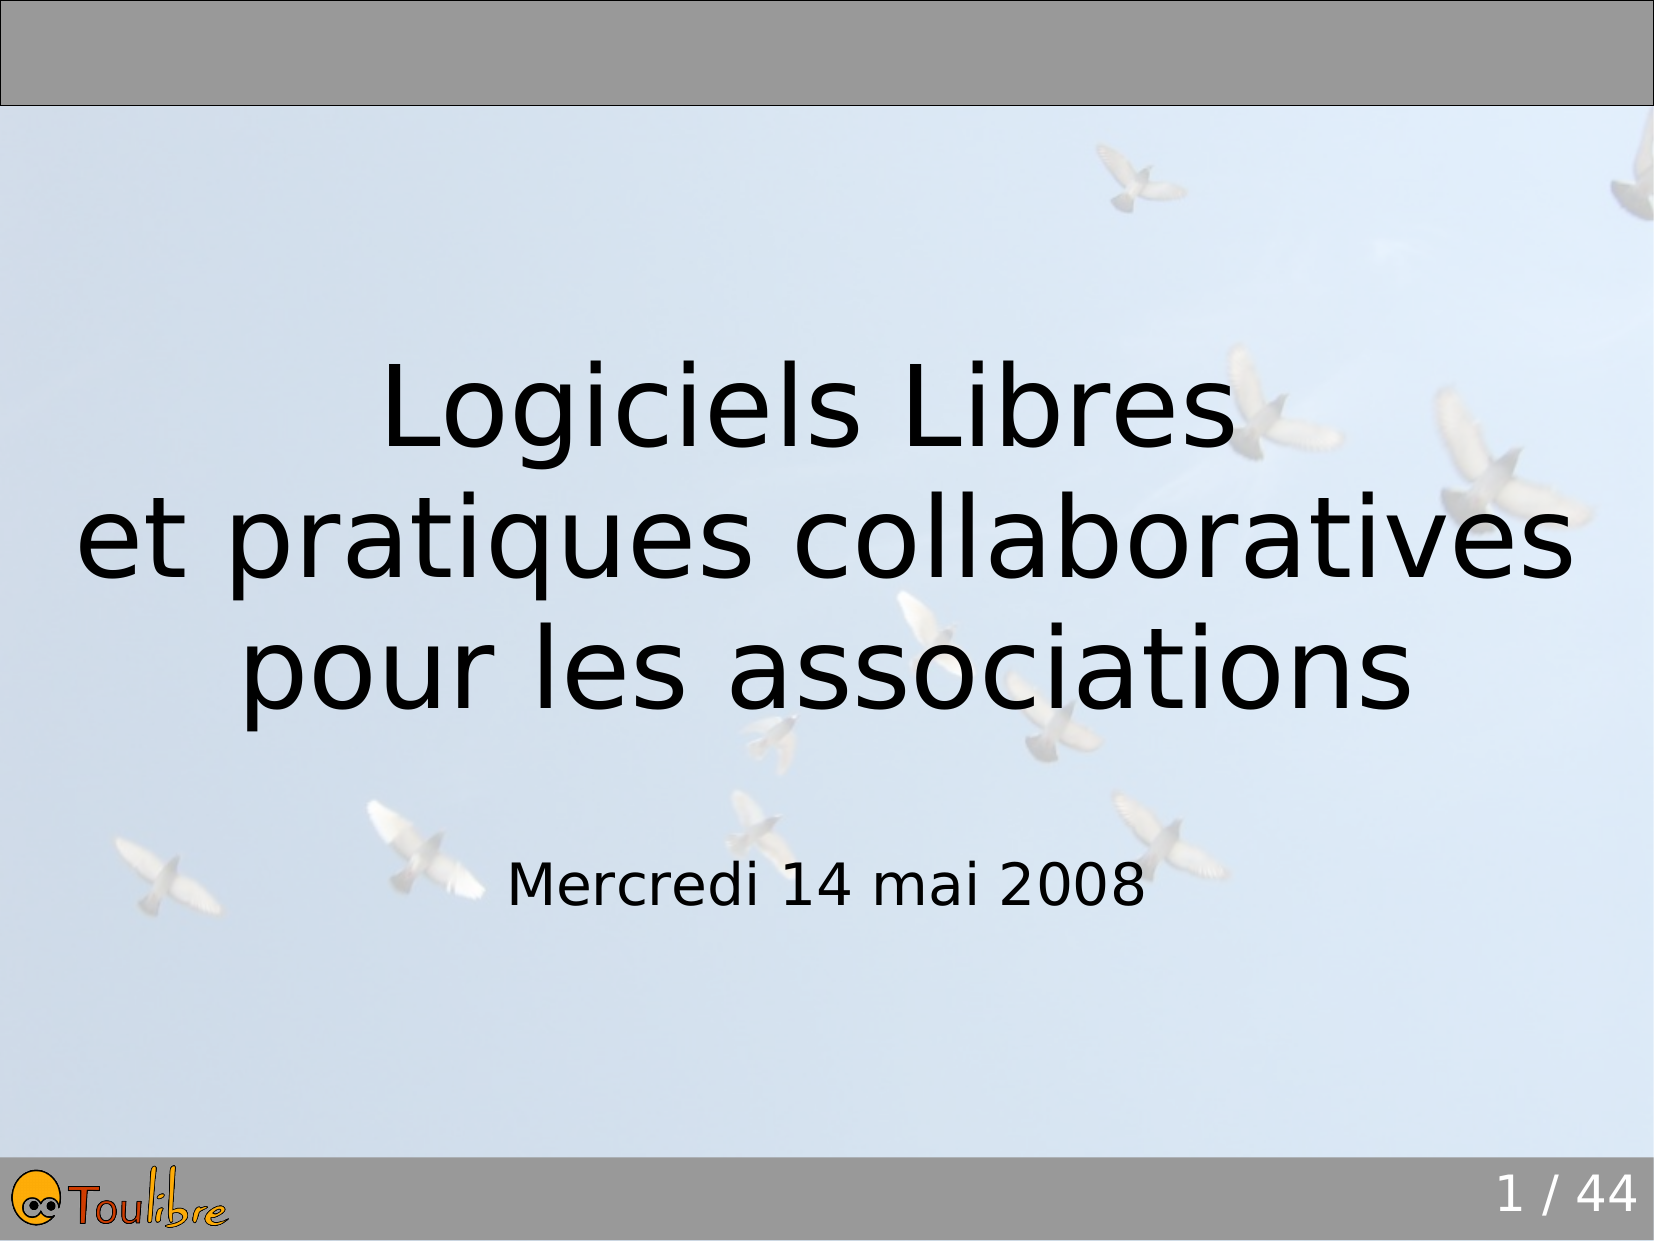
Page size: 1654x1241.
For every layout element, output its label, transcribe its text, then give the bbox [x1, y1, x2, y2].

picture [11, 1165, 229, 1228]
text_box Logiciels Libres et pratiques collaboratives pour les associations Mercredi 14 mai 2008 [0, 334, 1654, 927]
